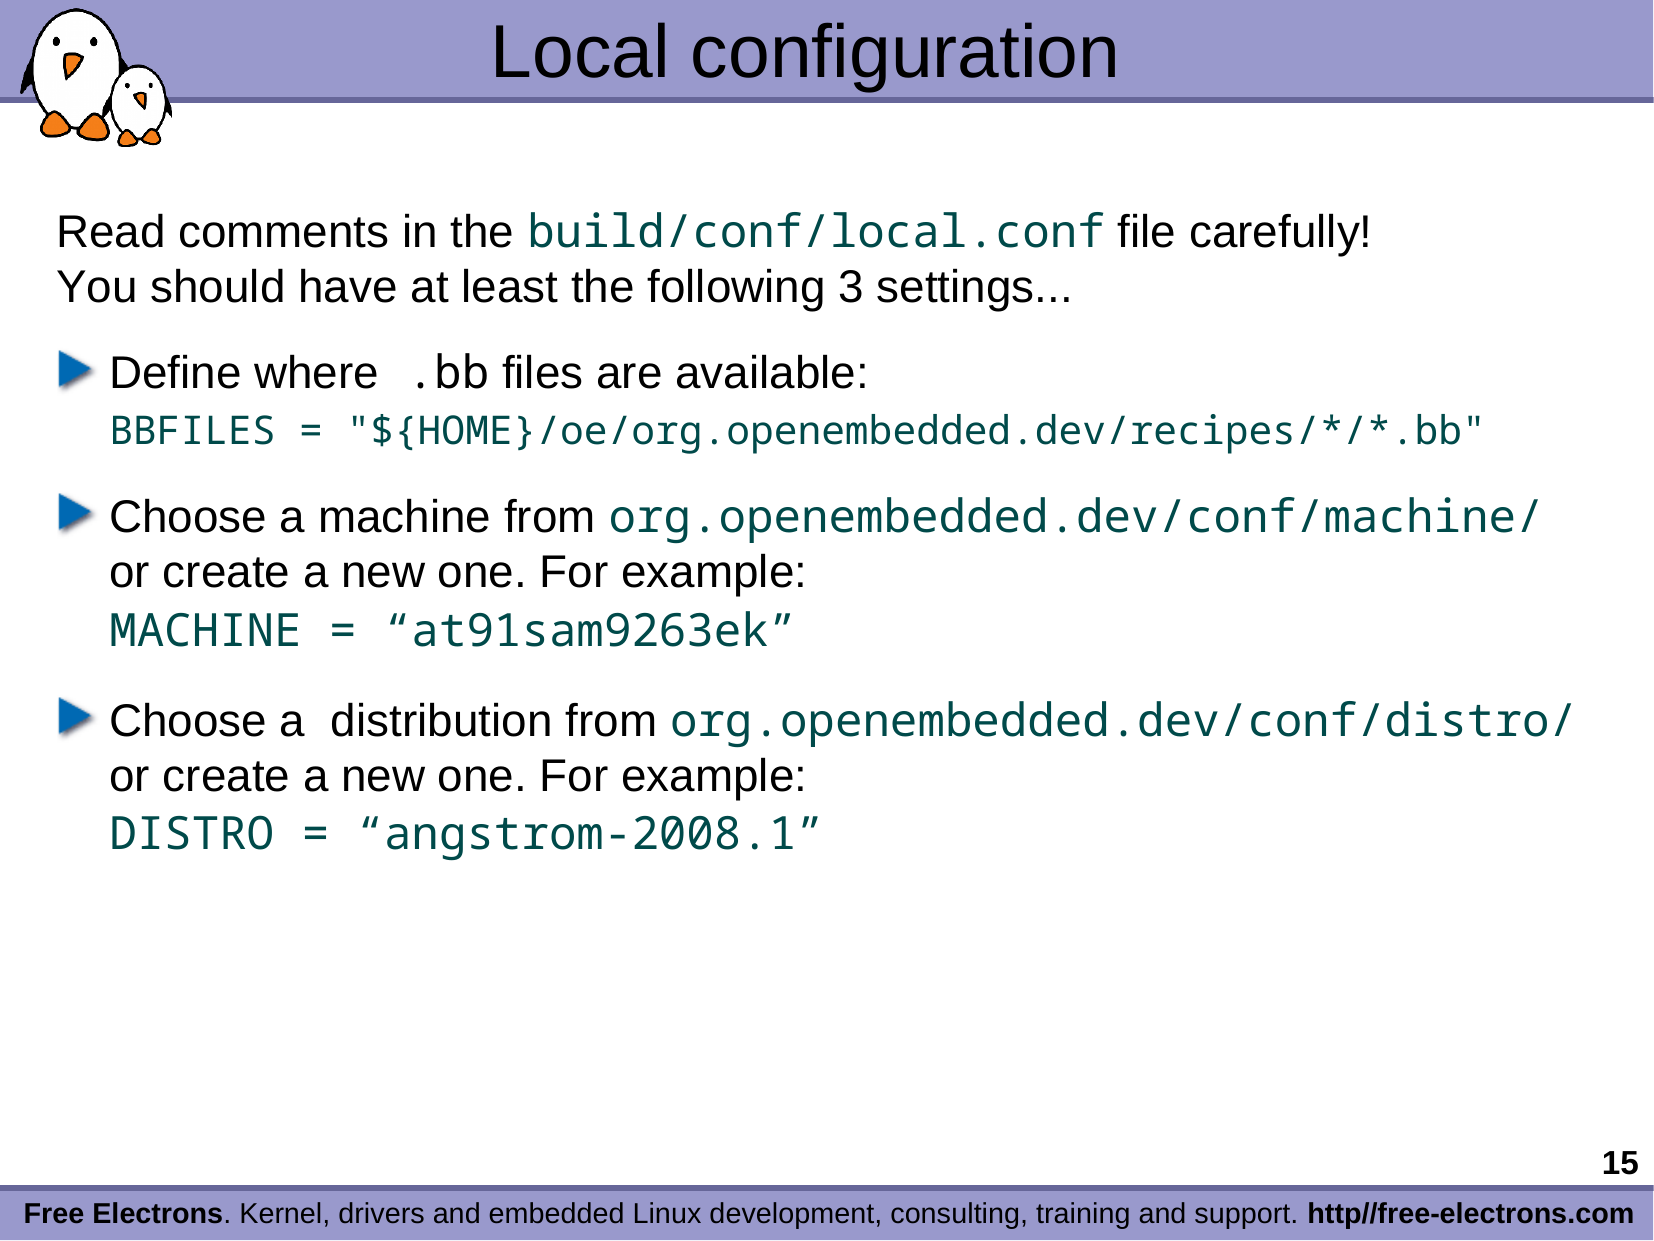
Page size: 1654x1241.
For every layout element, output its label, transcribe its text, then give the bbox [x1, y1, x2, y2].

list Read comments in the build/conf/local.conf file carefully! You should have at least the following 3 settings... Define where .bb files are available: BBFILES = "${HOME}/oe/org.openembedded.dev/recipes/*/*.bb" Choose a machine from org.openembedded.dev/conf/machine/ or create a new one. For example: MACHINE = “at91sam9263ek” Choose a distribution from org.openembedded.dev/conf/distro/ or create a new one. For example: DISTRO = “angstrom-2008.1” [38, 198, 1600, 1049]
picture [20, 8, 172, 147]
title Local configuration [60, 0, 1551, 104]
